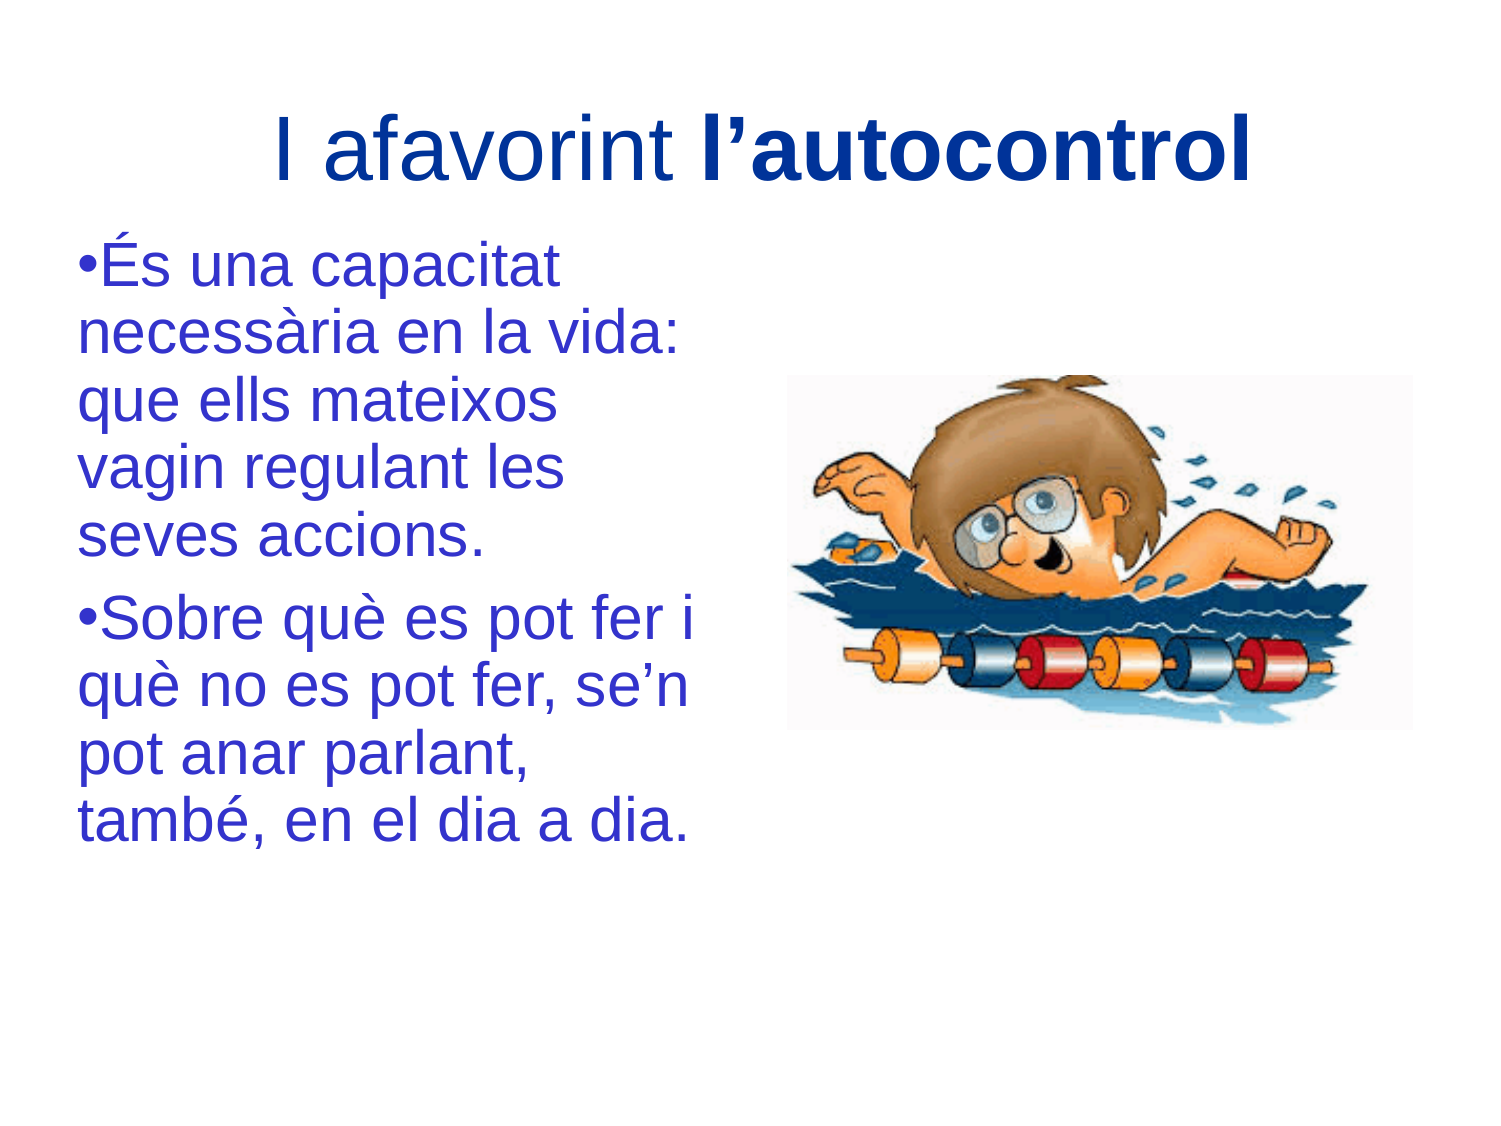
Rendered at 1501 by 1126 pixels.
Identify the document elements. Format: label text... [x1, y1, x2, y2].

list És una capacitat necessària en la vida: que ells mateixos vagin regulant les seves accions. Sobre què es pot fer i què no es pot fer, se’n pot anar parlant, també, en el dia a dia. [62, 225, 713, 1013]
title I afavorint l’autocontrol [125, 49, 1401, 238]
picture [787, 375, 1413, 730]
